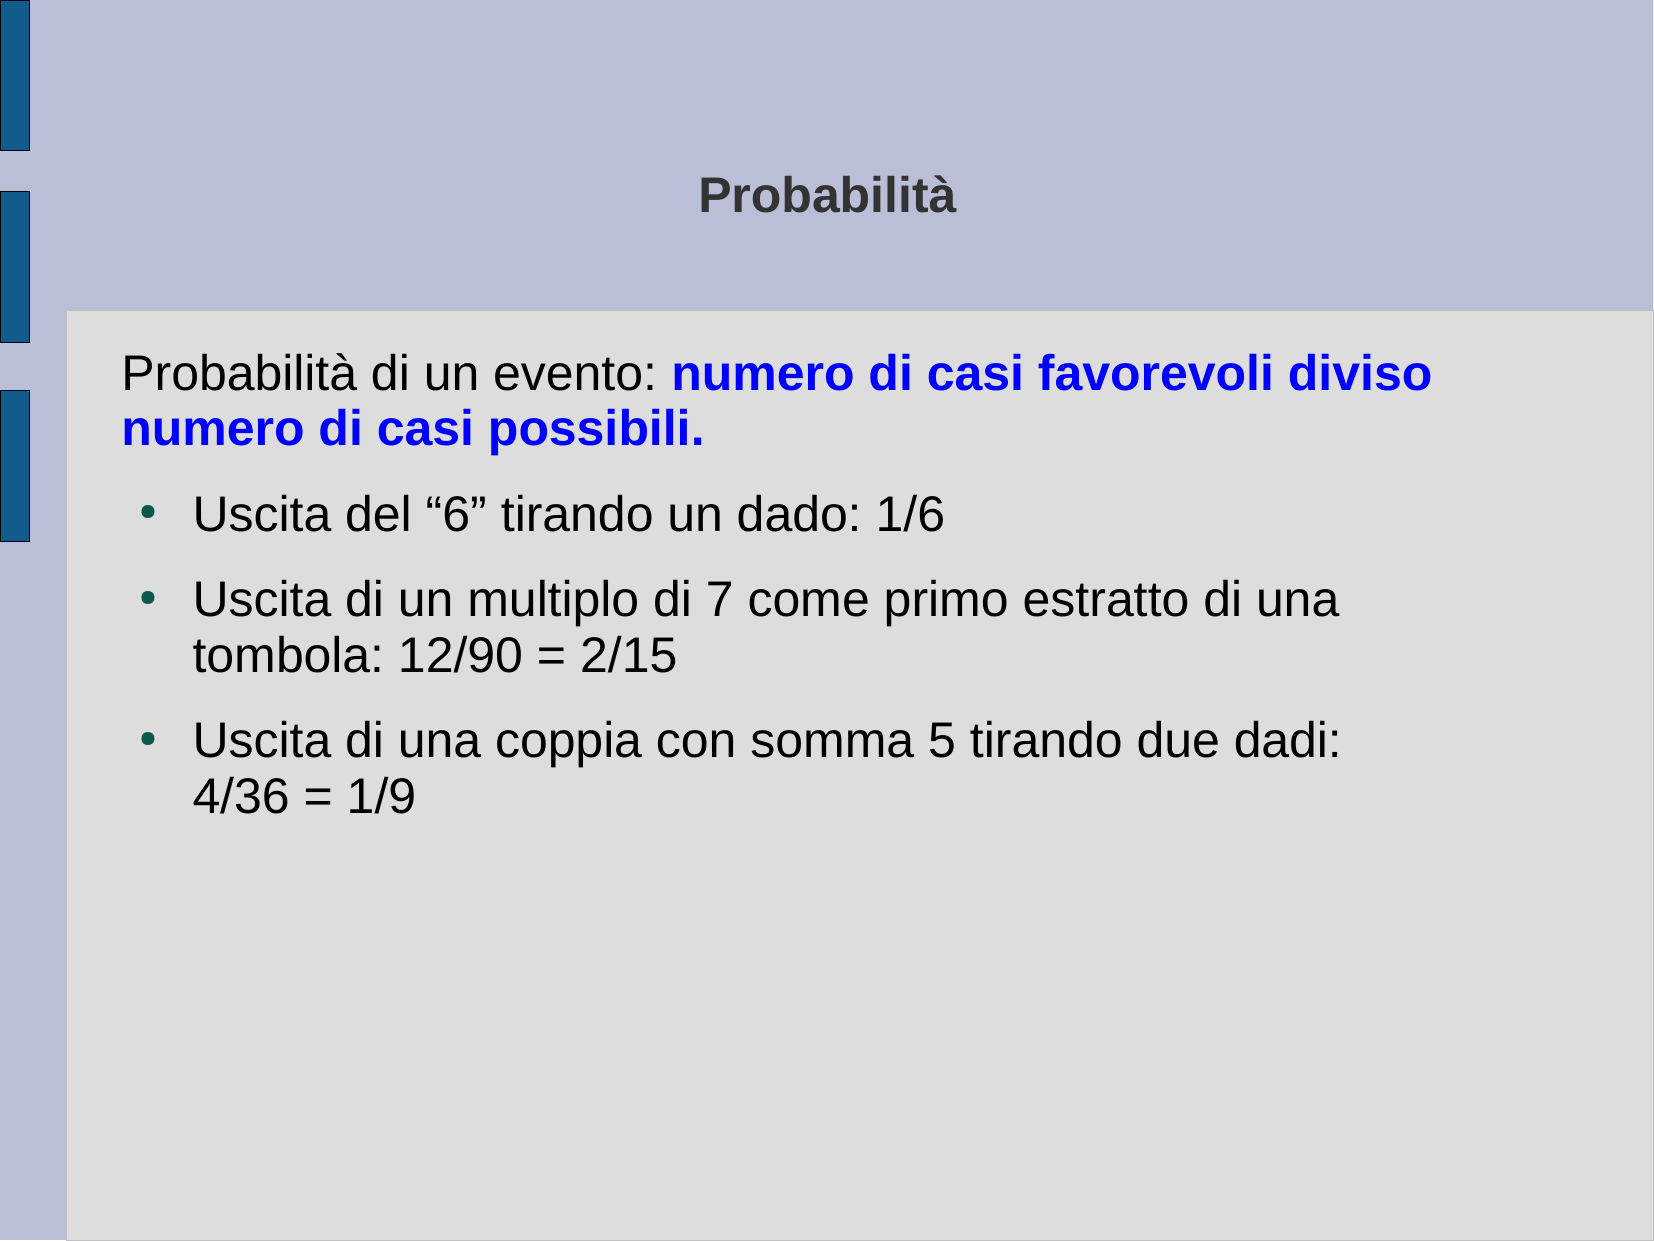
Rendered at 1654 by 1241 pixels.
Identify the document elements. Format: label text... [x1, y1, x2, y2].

title Probabilità [121, 91, 1534, 299]
list Probabilità di un evento: numero di casi favorevoli diviso numero di casi possibili. Uscita del “6” tirando un dado: 1/6 Uscita di un multiplo di 7 come primo estratto di una tombola: 12/90 = 2/15 Uscita di una coppia con somma 5 tirando due dadi: 4/36 = 1/9 [121, 344, 1534, 1127]
